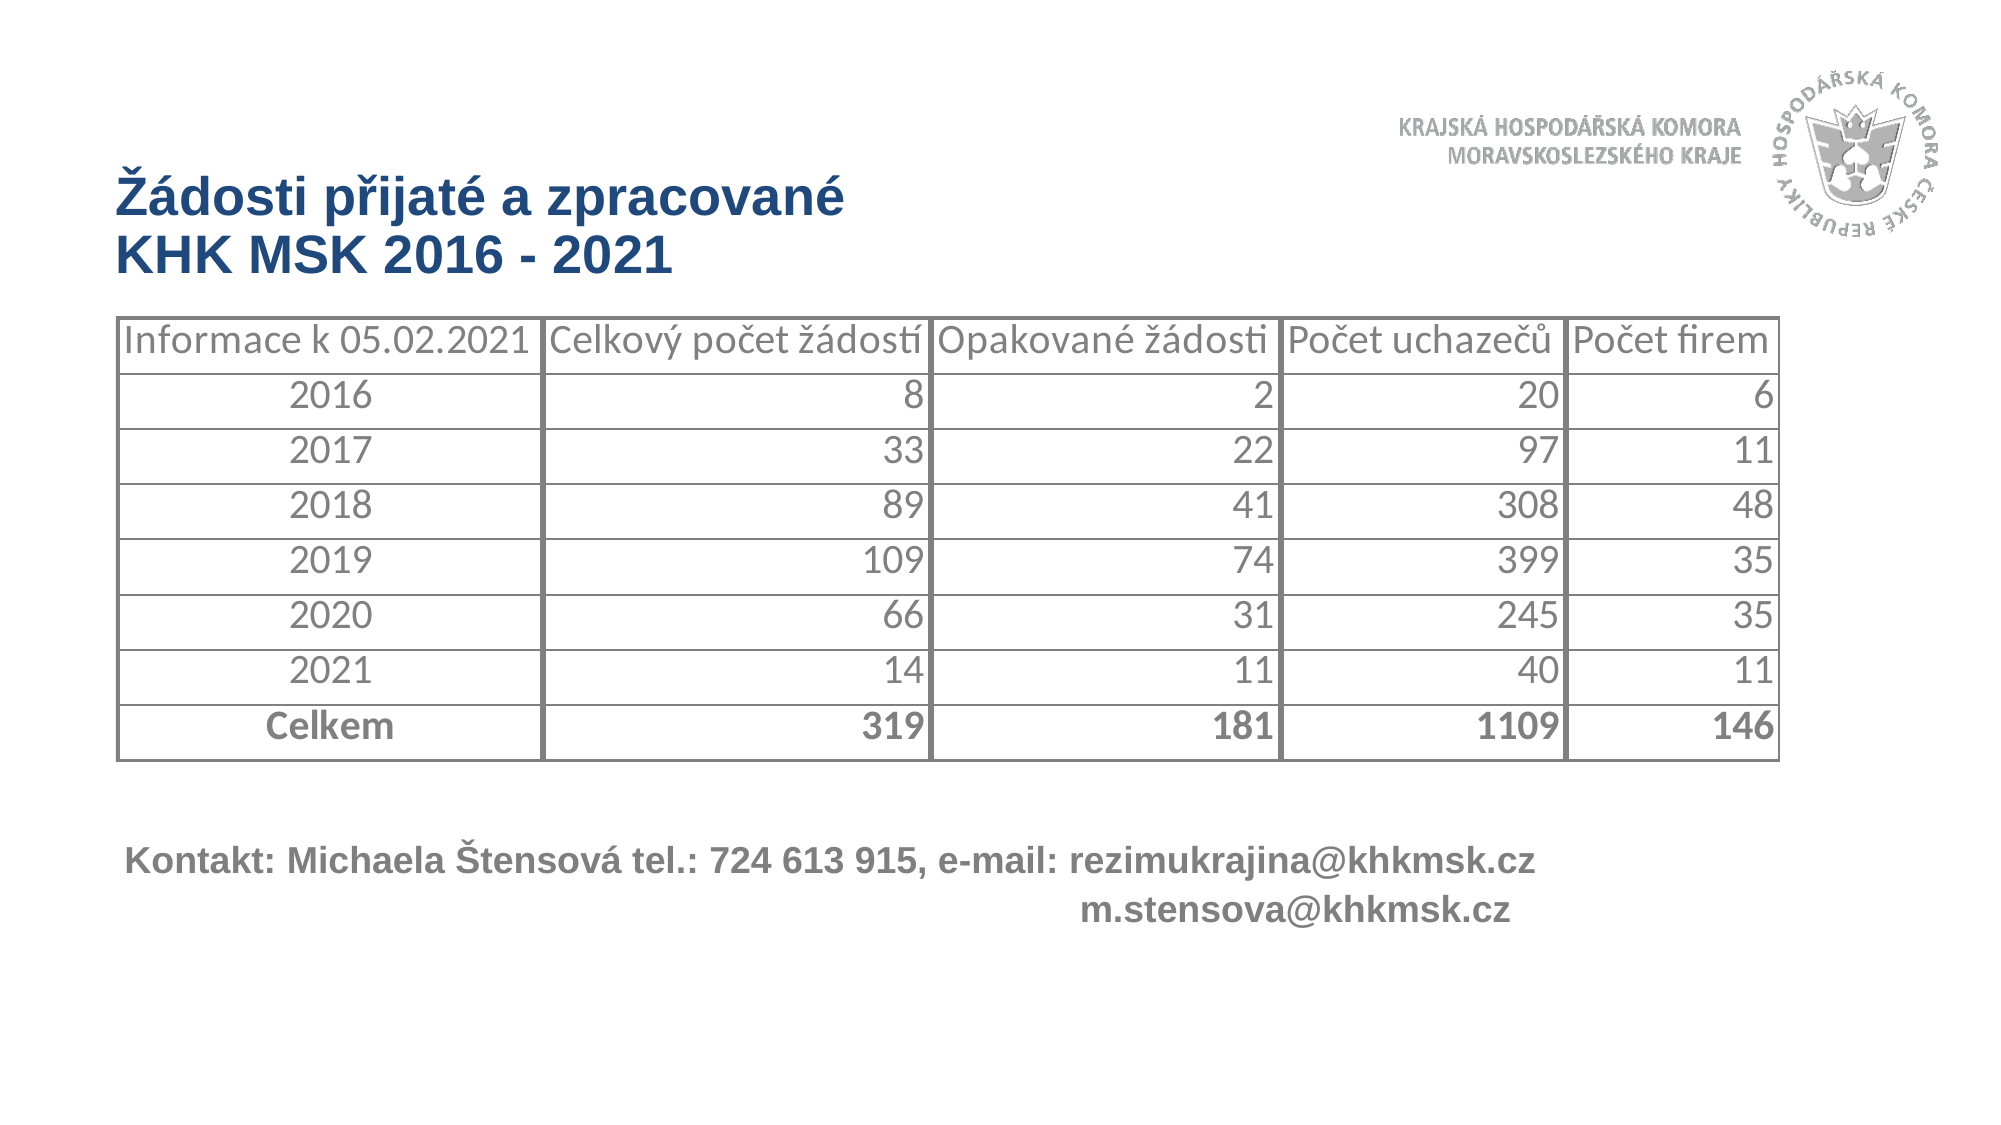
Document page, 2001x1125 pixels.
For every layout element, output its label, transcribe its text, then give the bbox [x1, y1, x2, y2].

list Kontakt: Michaela Štensová tel.: 724 613 915, e-mail: rezimukrajina@khkmsk.cz m.stensova@khkmsk.cz [124, 340, 1863, 1017]
title Žádosti přijaté a zpracované KHK MSK 2016 - 2021 [115, 105, 1393, 286]
chart [115, 316, 1782, 763]
